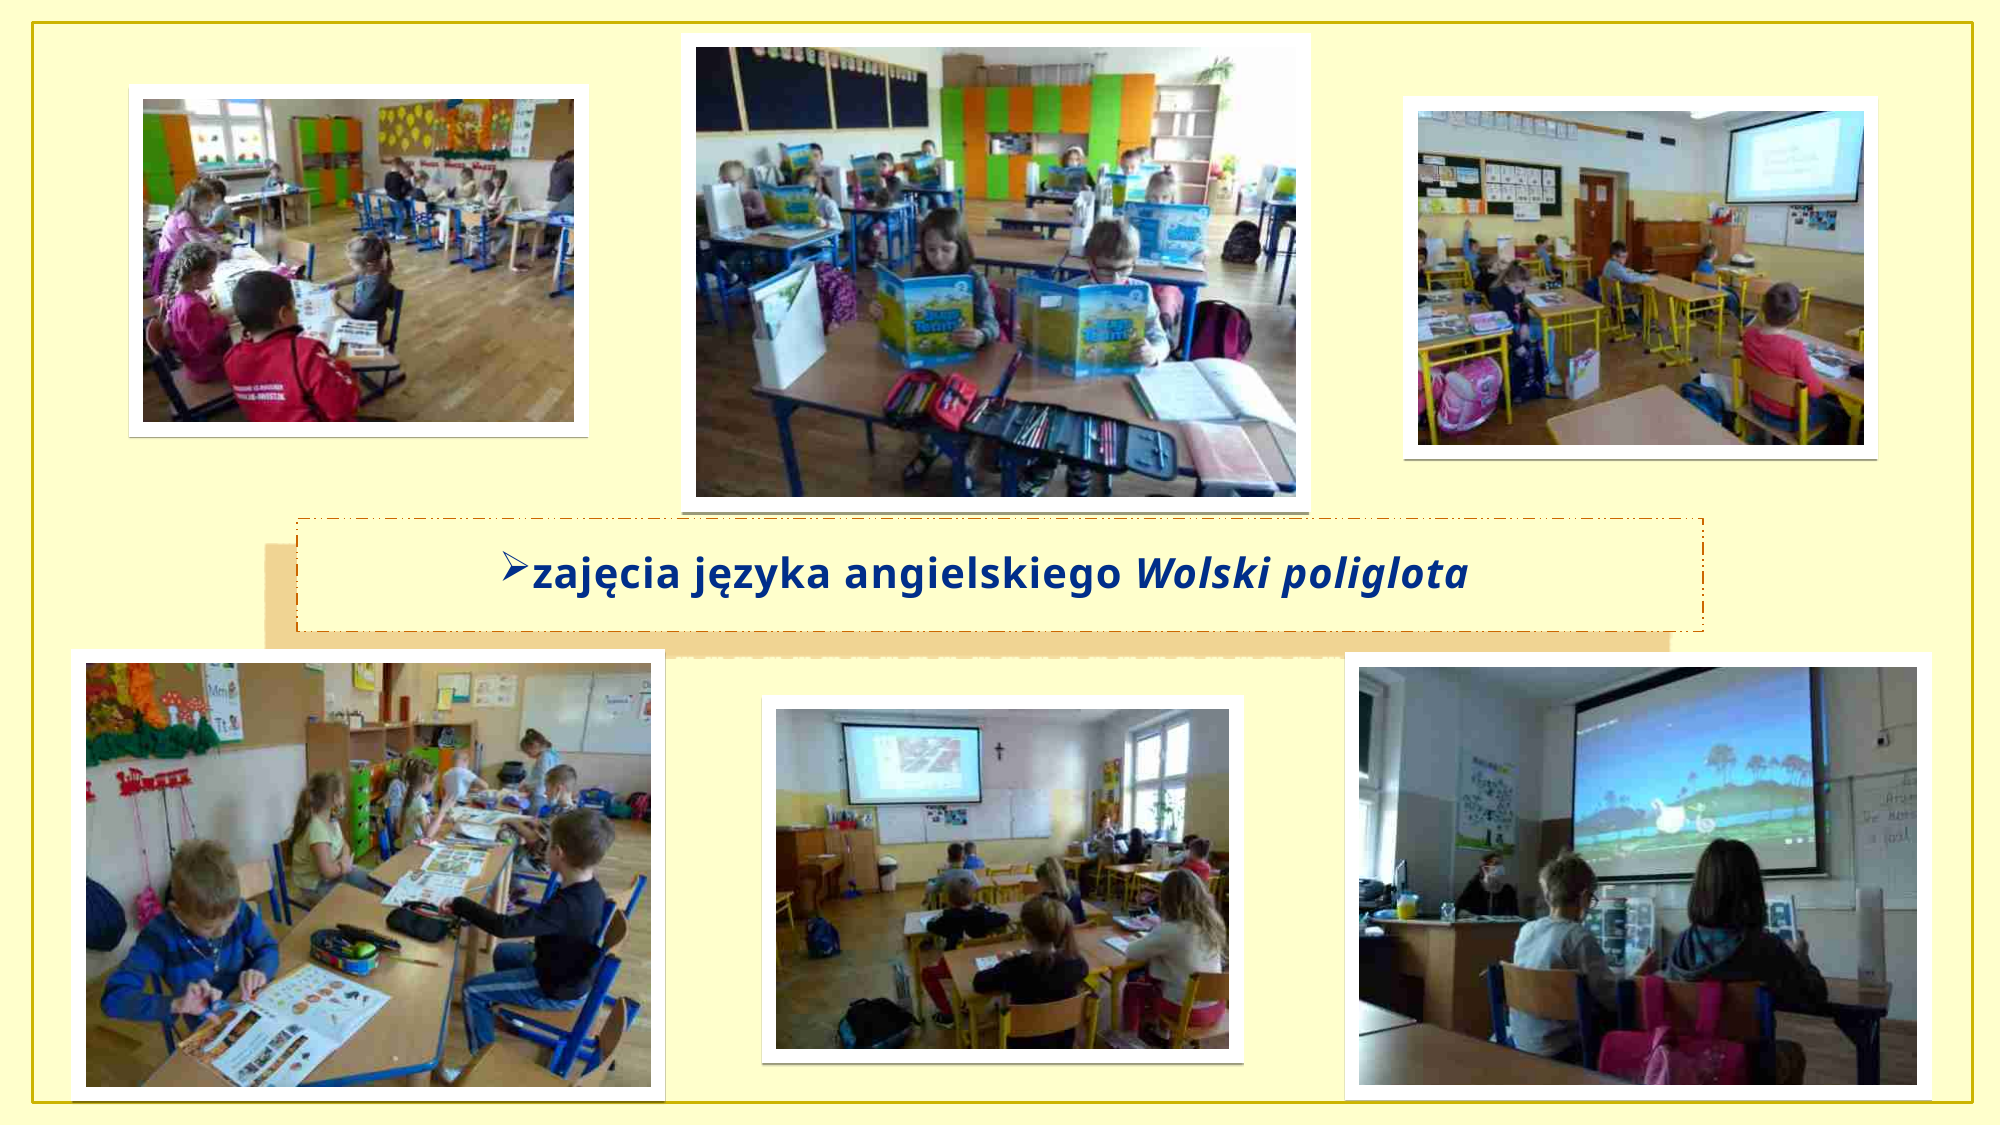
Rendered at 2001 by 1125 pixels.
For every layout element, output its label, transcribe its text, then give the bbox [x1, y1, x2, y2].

picture [85, 663, 651, 1087]
text_box [296, 518, 1704, 632]
picture [776, 709, 1229, 1049]
picture [143, 98, 575, 423]
picture [1359, 666, 1917, 1086]
text_box zajęcia języka angielskiego Wolski poliglota [484, 539, 1485, 605]
picture [1417, 110, 1864, 445]
picture [696, 47, 1296, 498]
